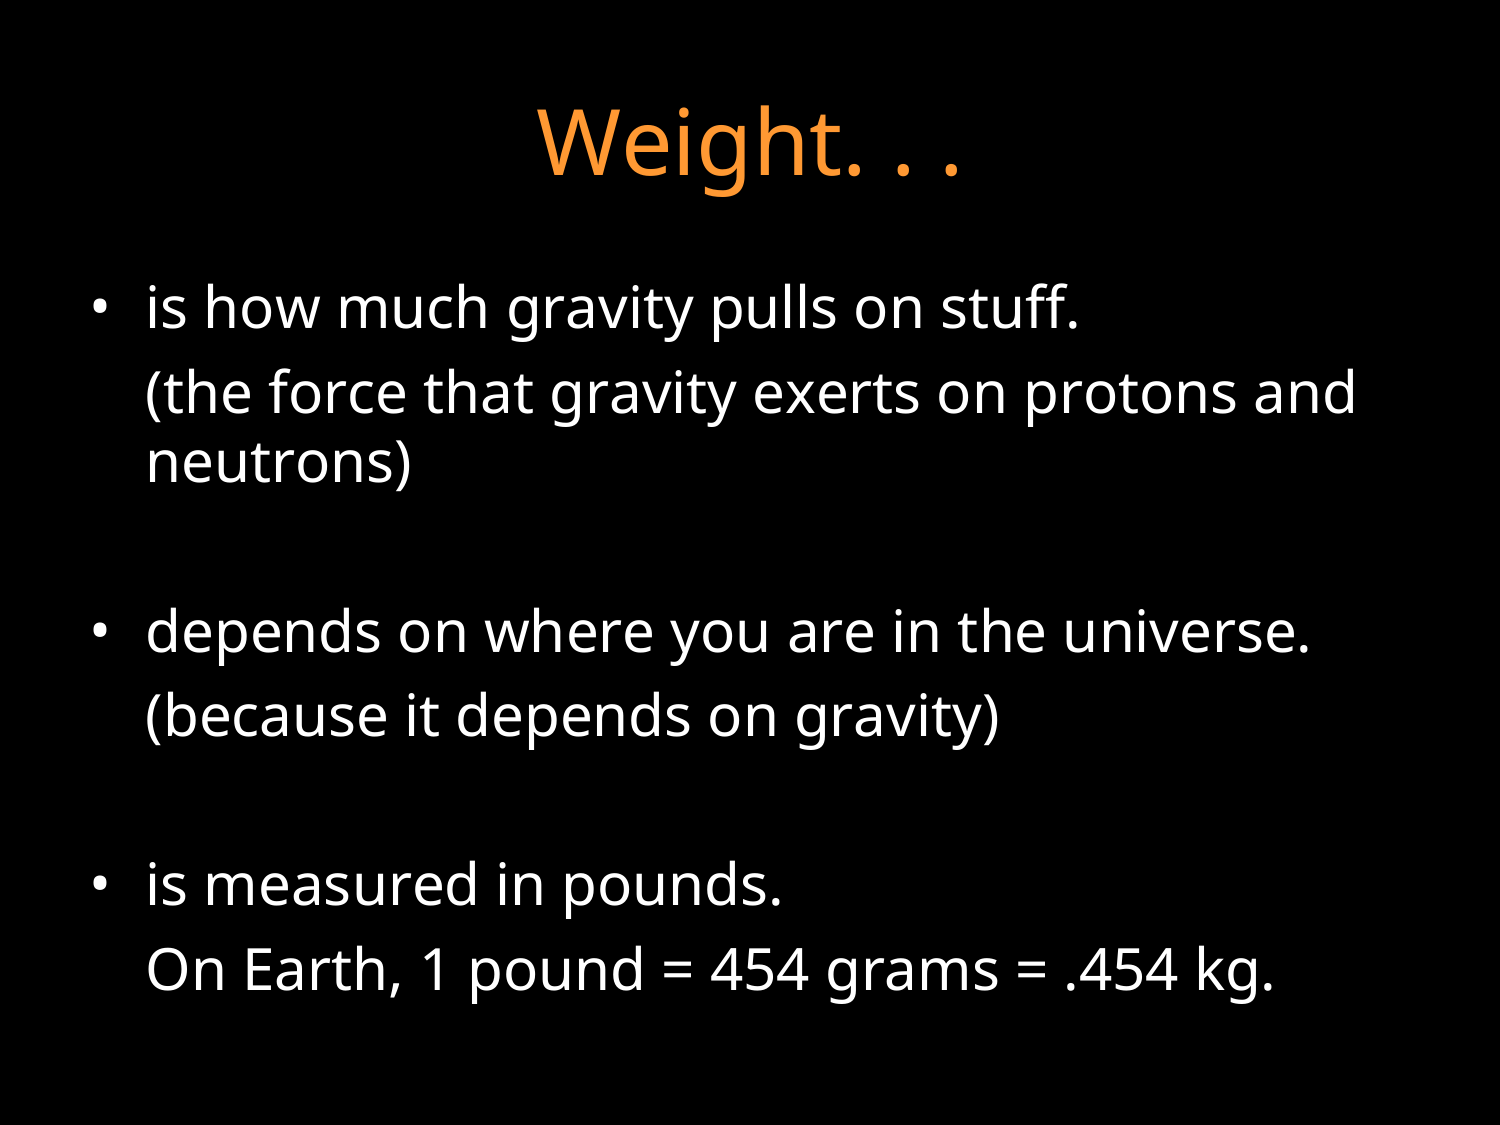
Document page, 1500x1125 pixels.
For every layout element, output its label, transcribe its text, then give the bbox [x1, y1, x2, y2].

text_box is how much gravity pulls on stuff. (the force that gravity exerts on protons and neutrons) depends on where you are in the universe. (because it depends on gravity) is measured in pounds. On Earth, 1 pound = 454 grams = .454 kg. [75, 262, 1426, 1088]
text_box Weight. . . [75, 45, 1426, 233]
